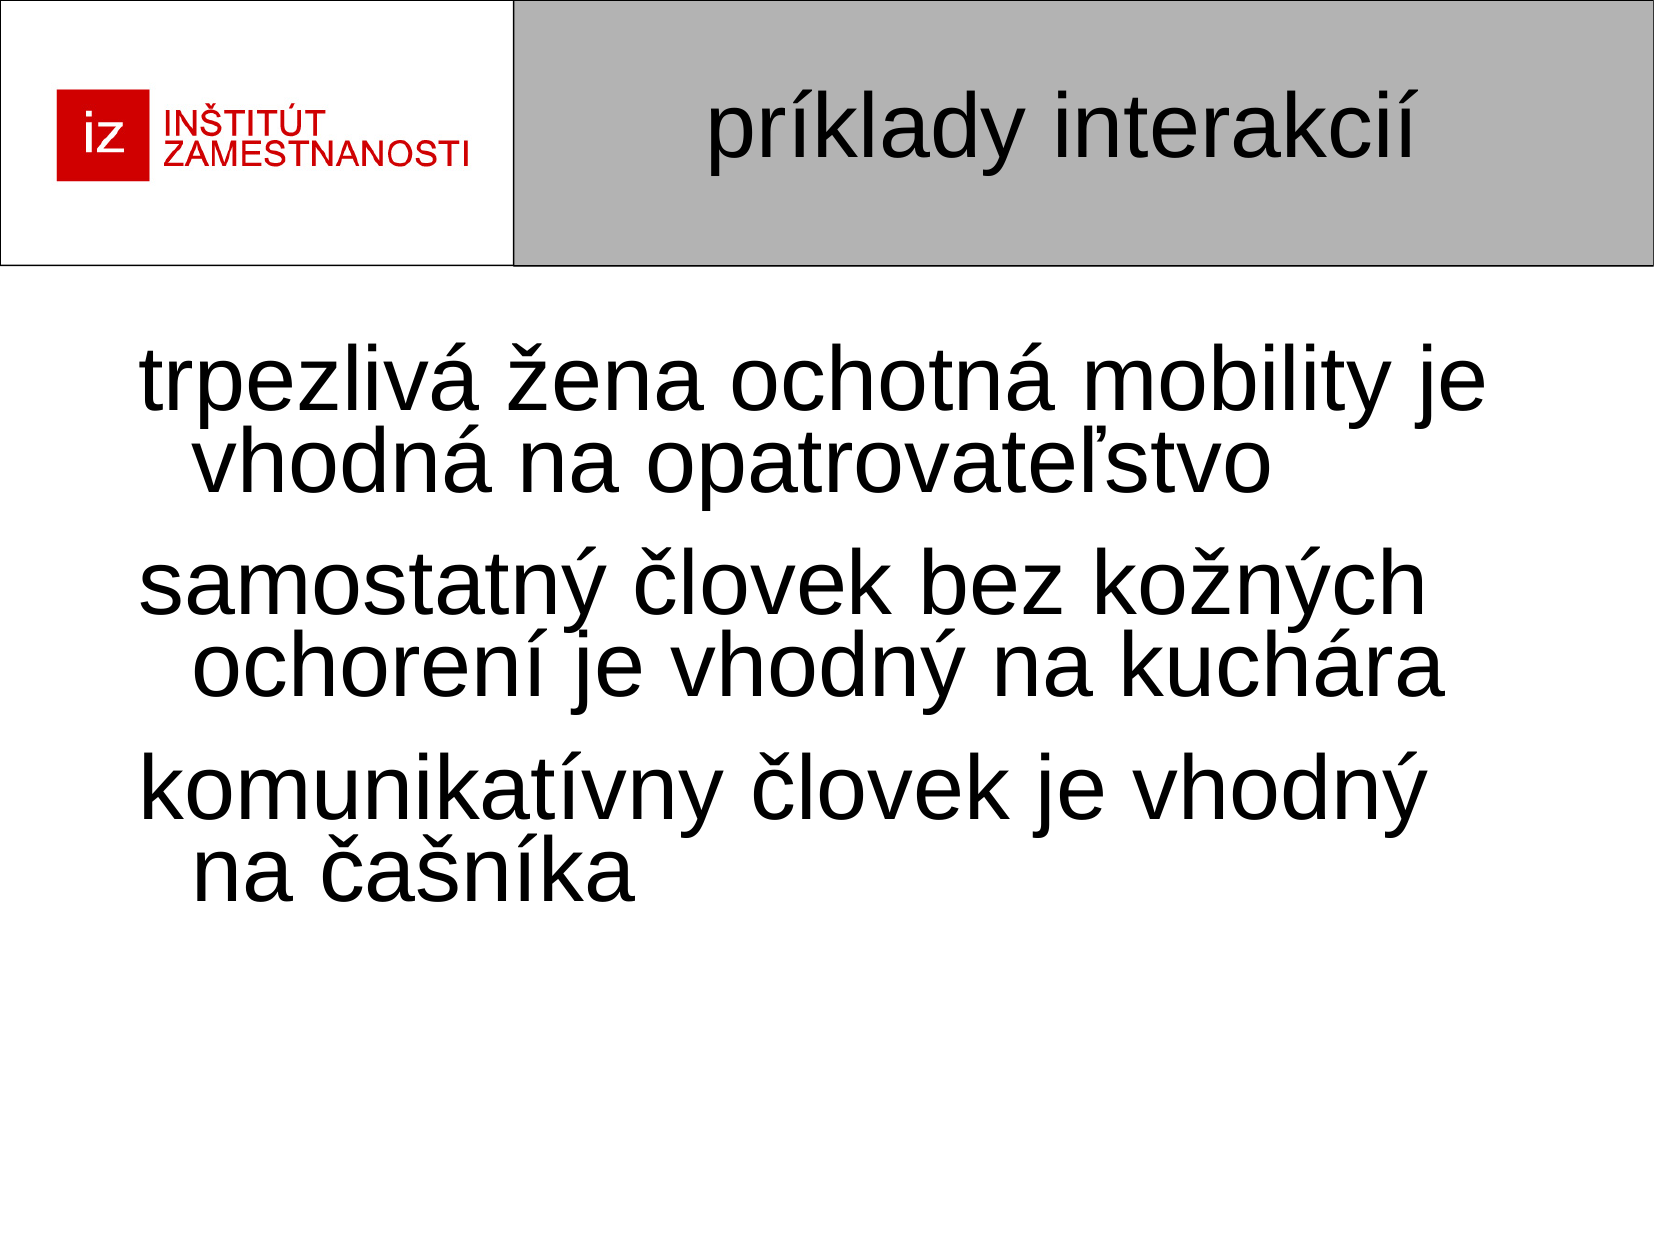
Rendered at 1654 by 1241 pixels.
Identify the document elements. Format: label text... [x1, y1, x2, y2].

picture [5, 8, 512, 257]
title príklady interakcií [561, 37, 1565, 229]
list trpezlivá žena ochotná mobility je vhodná na opatrovateľstvo samostatný človek bez kožných ochorení je vhodný na kuchára komunikatívny človek je vhodný na čašníka [121, 344, 1533, 1112]
